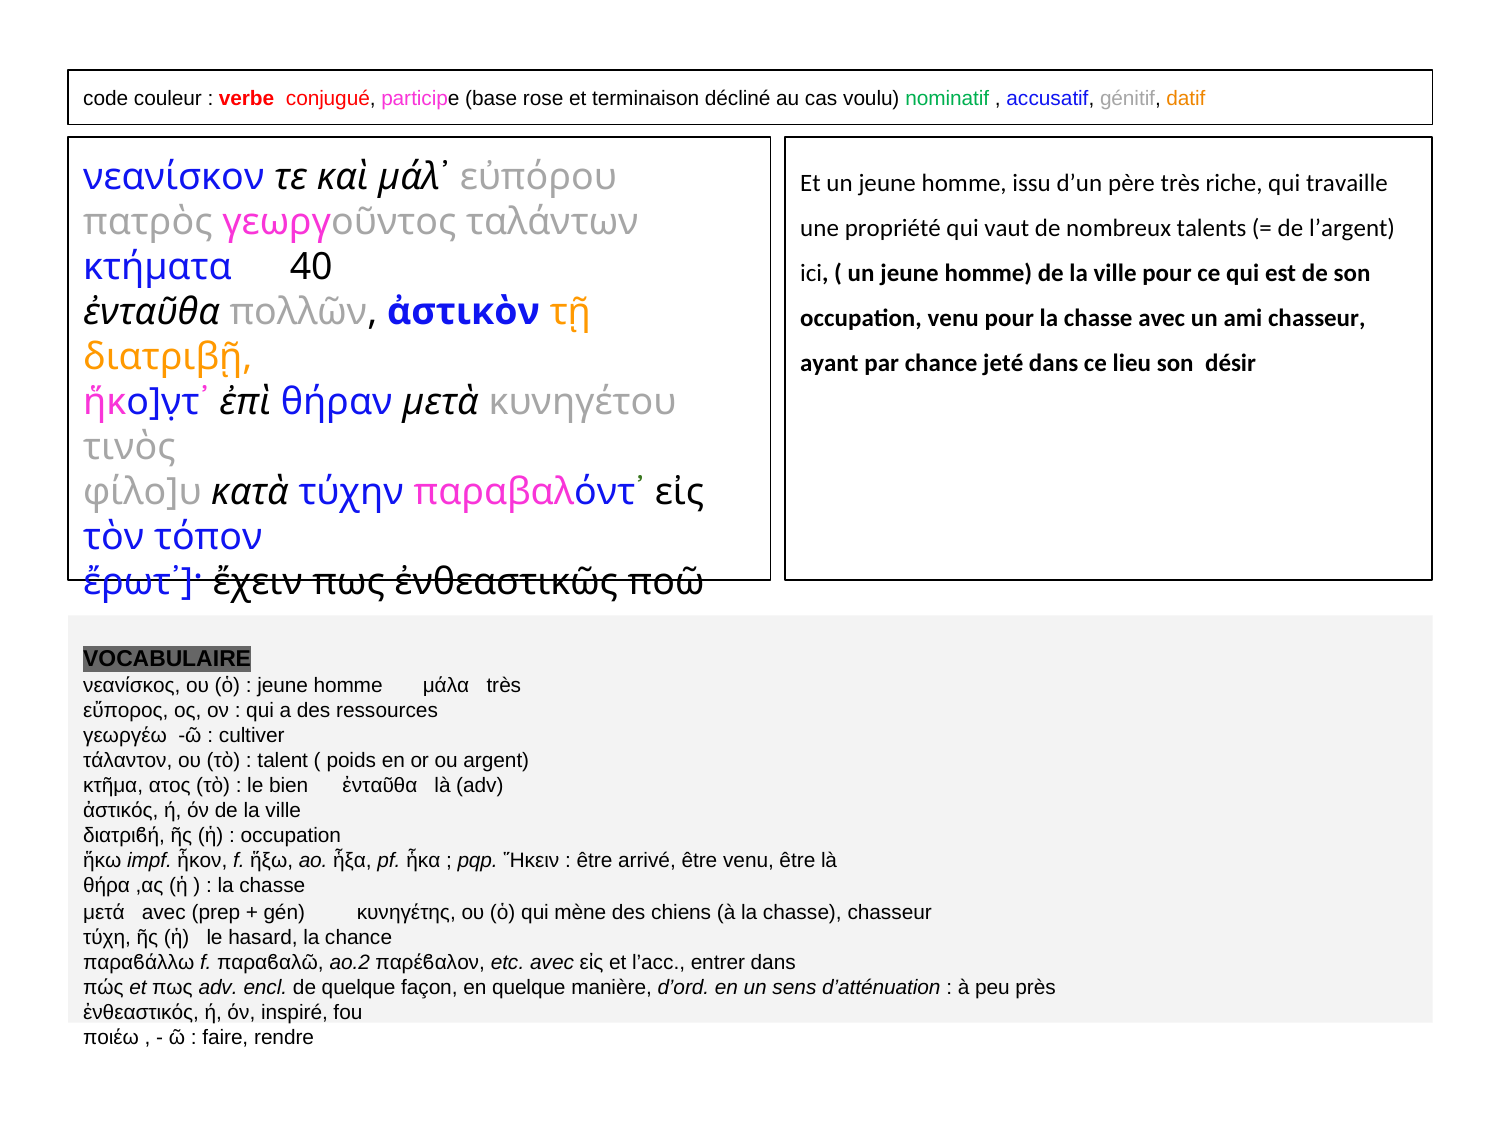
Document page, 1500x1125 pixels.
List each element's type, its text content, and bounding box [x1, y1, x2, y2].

text_box VOCABULAIRE νεανίσκος, ου (ὁ) : jeune homme μάλα très εὔπορος, ος, ον : qui a des ressources γεωργέω -ῶ : cultiver τάλαντον, ου (τὸ) : talent ( poids en or ou argent) κτῆμα, ατος (τὸ) : le bien ἐνταῦθα là (adv) ἀστικός, ή, όν de la ville διατριϐή, ῆς (ἡ) : occupation ἥκω impf. ἧκον, f. ἥξω, ao. ἧξα, pf. ἧκα ; pqp. Ἥκειν : être arrivé, être venu, être là θήρα ,ας (ἡ ) : la chasse μετά avec (prep + gén) κυνηγέτης, ου (ὁ) qui mène des chiens (à la chasse), chasseur τύχη, ῆς (ἡ) le hasard, la chance παραϐάλλω f. παραϐαλῶ, ao.2 παρέϐαλον, etc. avec εἰς et l’acc., entrer dans πώς et πως adv. encl. de quelque façon, en quelque manière, d’ord. en un sens d’atténuation : à peu près ἐνθεαστικός, ή, όν, inspiré, fou ποιέω , - ῶ : faire, rendre [68, 615, 1433, 1023]
text_box Et un jeune homme, issu d’un père très riche, qui travaille une propriété qui vaut de nombreux talents (= de l’argent) ici, ( un jeune homme) de la ville pour ce qui est de son occupation, venu pour la chasse avec un ami chasseur, ayant par chance jeté dans ce lieu son désir [785, 136, 1432, 581]
text_box νεανίσκον τε καὶ μάλ᾽ εὐπόρου πατρὸς γεωργοῦντος ταλάντων κτήματα 40 ἐνταῦθα πολλῶν, ἀστικὸν τῇ διατριβῇ, ἥκο]ν̣τ᾽ ἐπὶ θήραν μετὰ κυνηγέτου τινὸς φίλο]υ κατὰ τύχην παραβαλόντ᾽ εἰς τὸν τόπον ἔρωτ᾽]· ἔχειν πως ἐνθεαστικῶς ποῶ [68, 136, 771, 581]
text_box code couleur : verbe conjugué, participe (base rose et terminaison décliné au cas voulu) nominatif , accusatif, génitif, datif [68, 70, 1433, 125]
